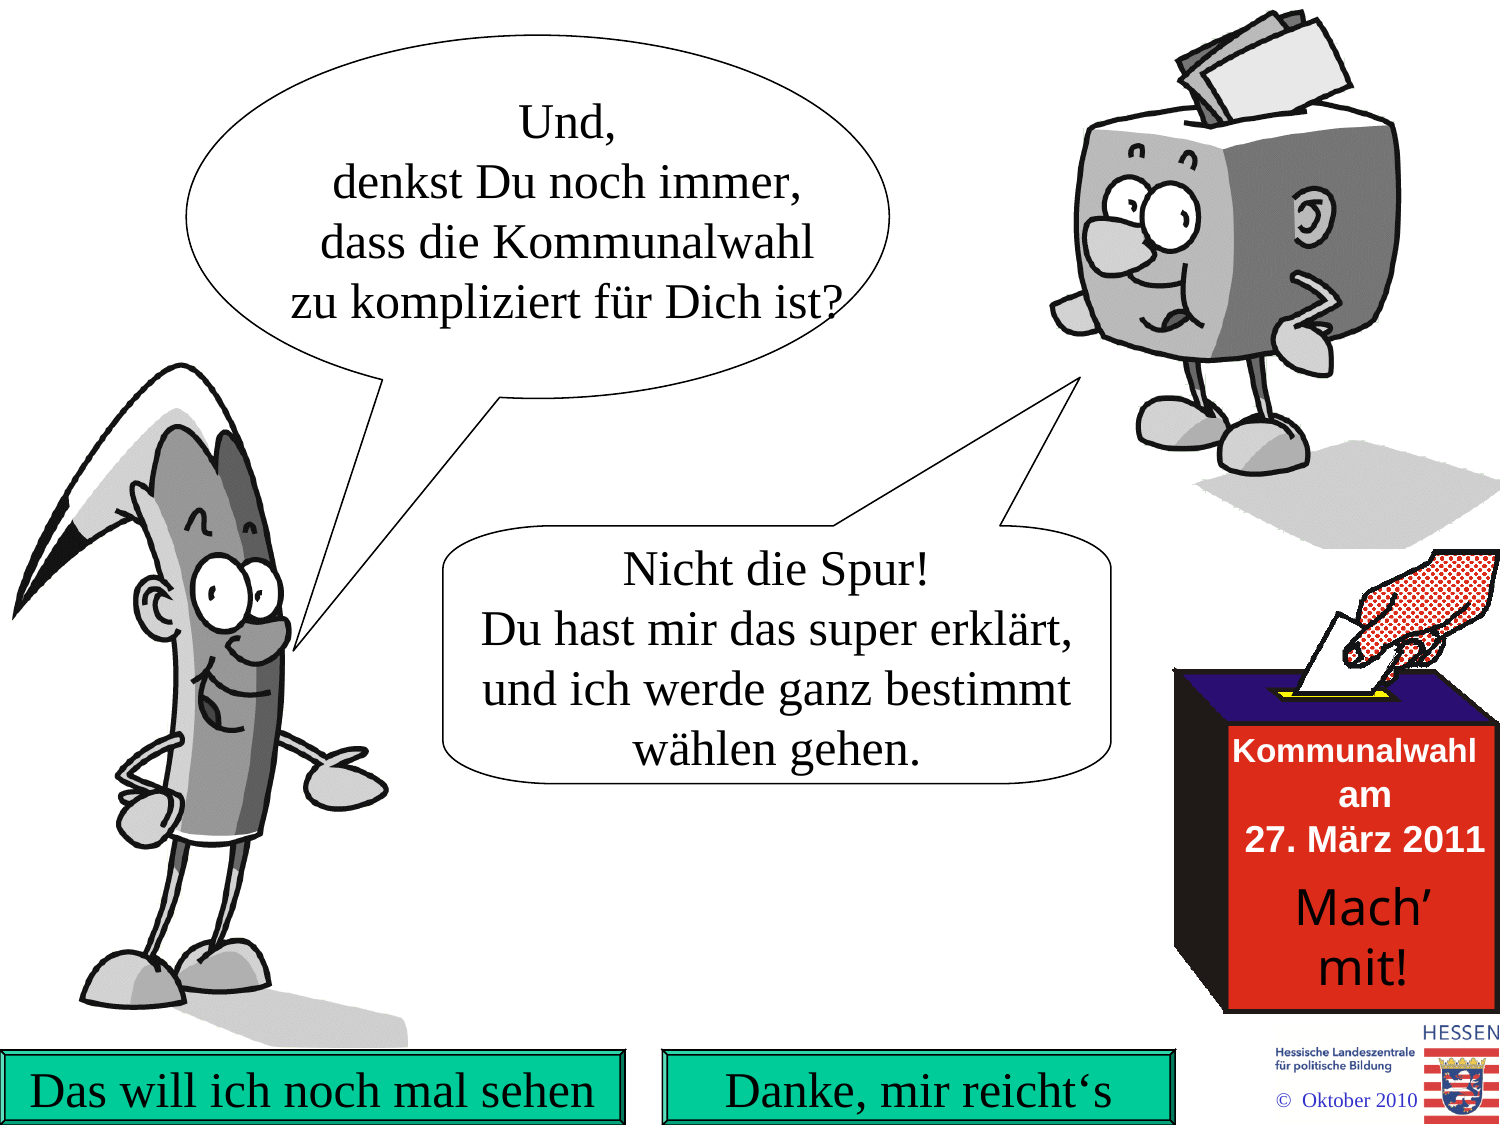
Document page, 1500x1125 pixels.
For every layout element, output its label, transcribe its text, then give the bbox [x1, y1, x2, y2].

picture [1039, 0, 1500, 1014]
text_box Das will ich noch mal sehen [5, 1055, 620, 1120]
text_box Mach’ mit! [1230, 868, 1496, 1004]
text_box Nicht die Spur! Du hast mir das super erklärt, und ich werde ganz bestimmt wählen gehen. [442, 377, 1111, 784]
text_box Und, denkst Du noch immer, dass die Kommunalwahl zu kompliziert für Dich ist? [186, 35, 890, 510]
picture [3, 345, 408, 1048]
picture [1275, 1025, 1499, 1124]
text_box Kommunalwahl am 27. März 2011 [1230, 725, 1500, 861]
text_box Danke, mir reicht‘s [668, 1055, 1170, 1120]
text_box © Oktober 2010 [1245, 1075, 1433, 1123]
